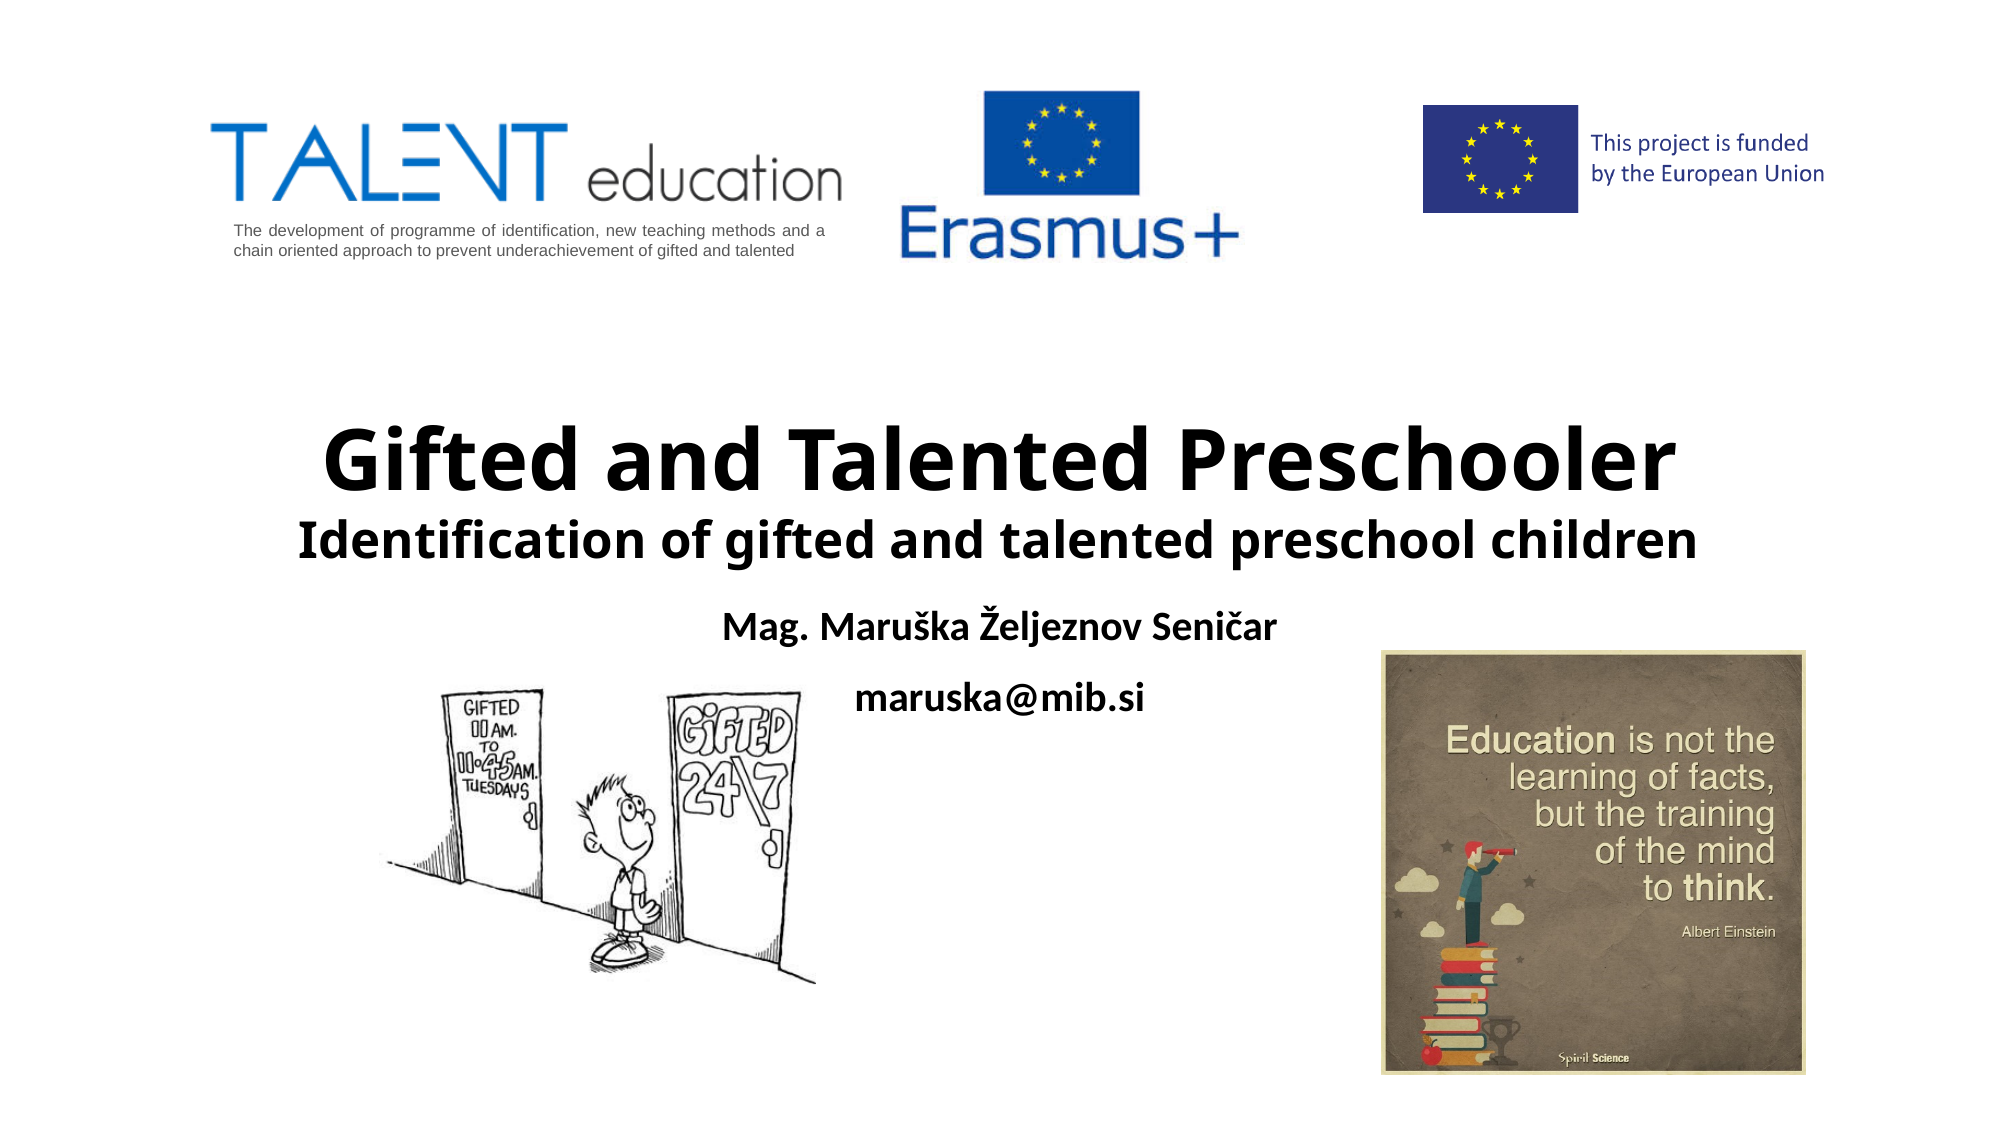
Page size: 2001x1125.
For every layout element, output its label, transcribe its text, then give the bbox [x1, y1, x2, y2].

text_box The development of programme of identification, new teaching methods and a chain oriented approach to prevent underachievement of gifted and talented [218, 212, 842, 285]
picture [1381, 650, 1806, 1075]
picture [379, 676, 816, 985]
subtitle Mag. Maruška Željeznov Seničar maruska@mib.si [249, 590, 1750, 863]
picture [1423, 105, 1833, 213]
picture [890, 62, 1245, 263]
title Gifted and Talented Preschooler Identification of gifted and talented preschool children [249, 334, 1750, 576]
picture [195, 112, 857, 213]
